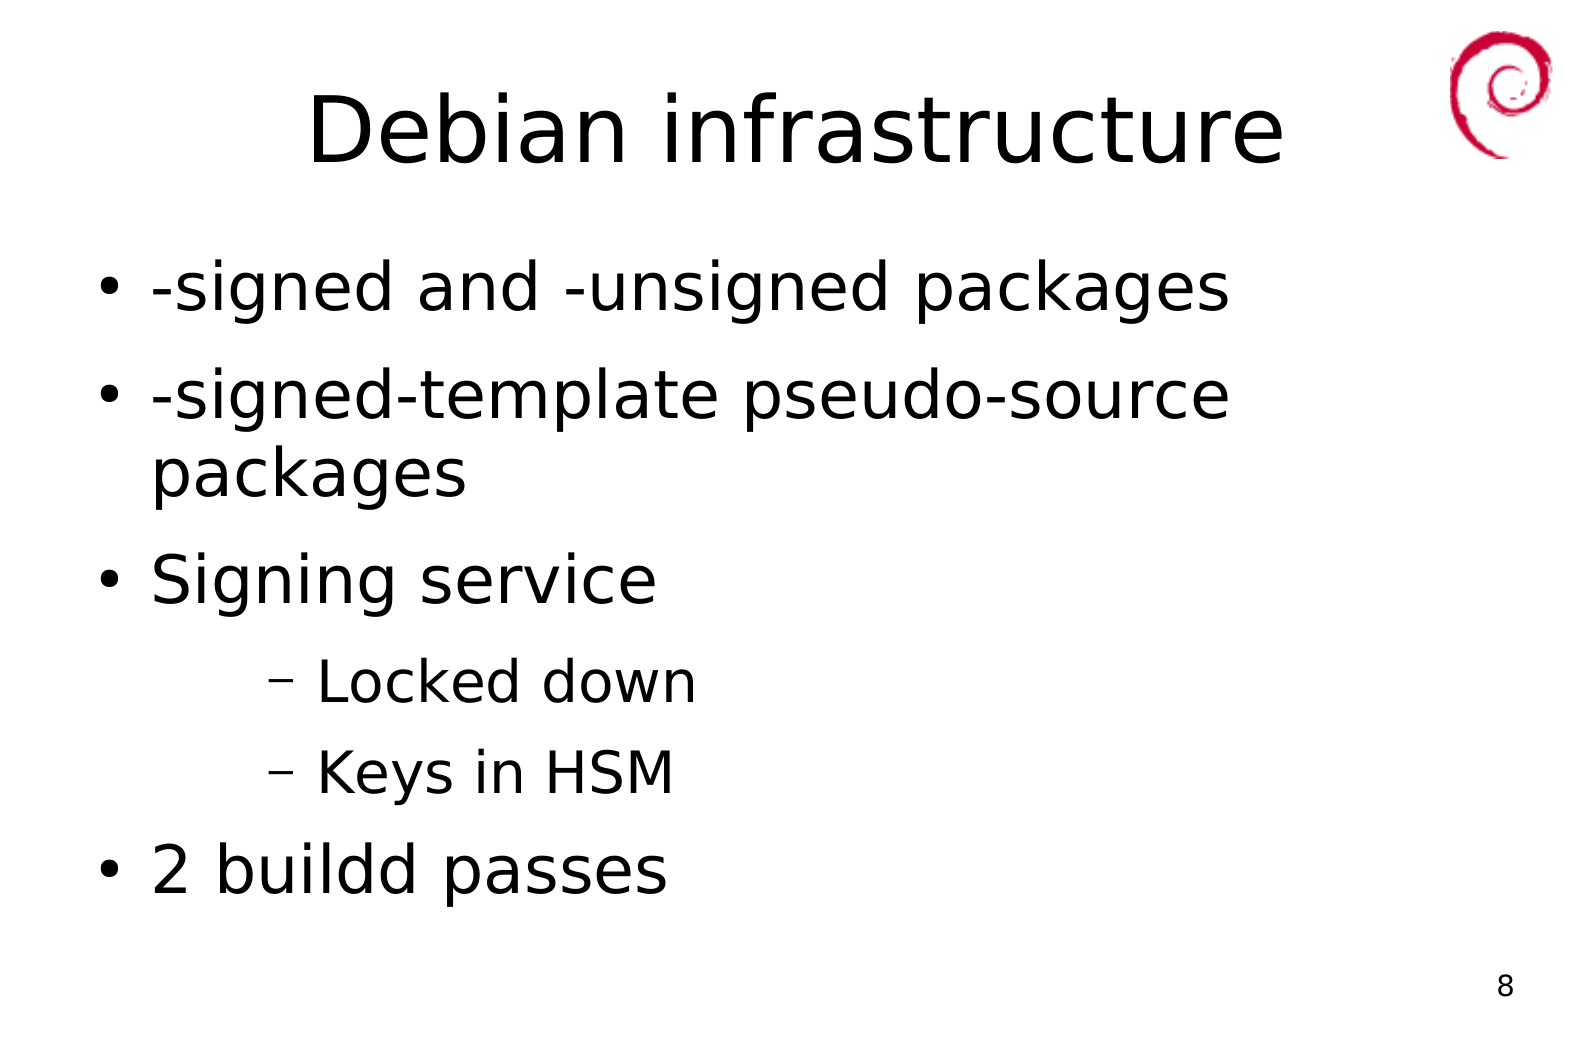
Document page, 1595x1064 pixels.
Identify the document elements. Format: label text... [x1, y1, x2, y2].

picture [1450, 31, 1555, 159]
list -signed and -unsigned packages -signed-template pseudo-source packages Signing service Locked down Keys in HSM 2 buildd passes [79, 248, 1515, 951]
title Debian infrastructure [79, 42, 1515, 220]
